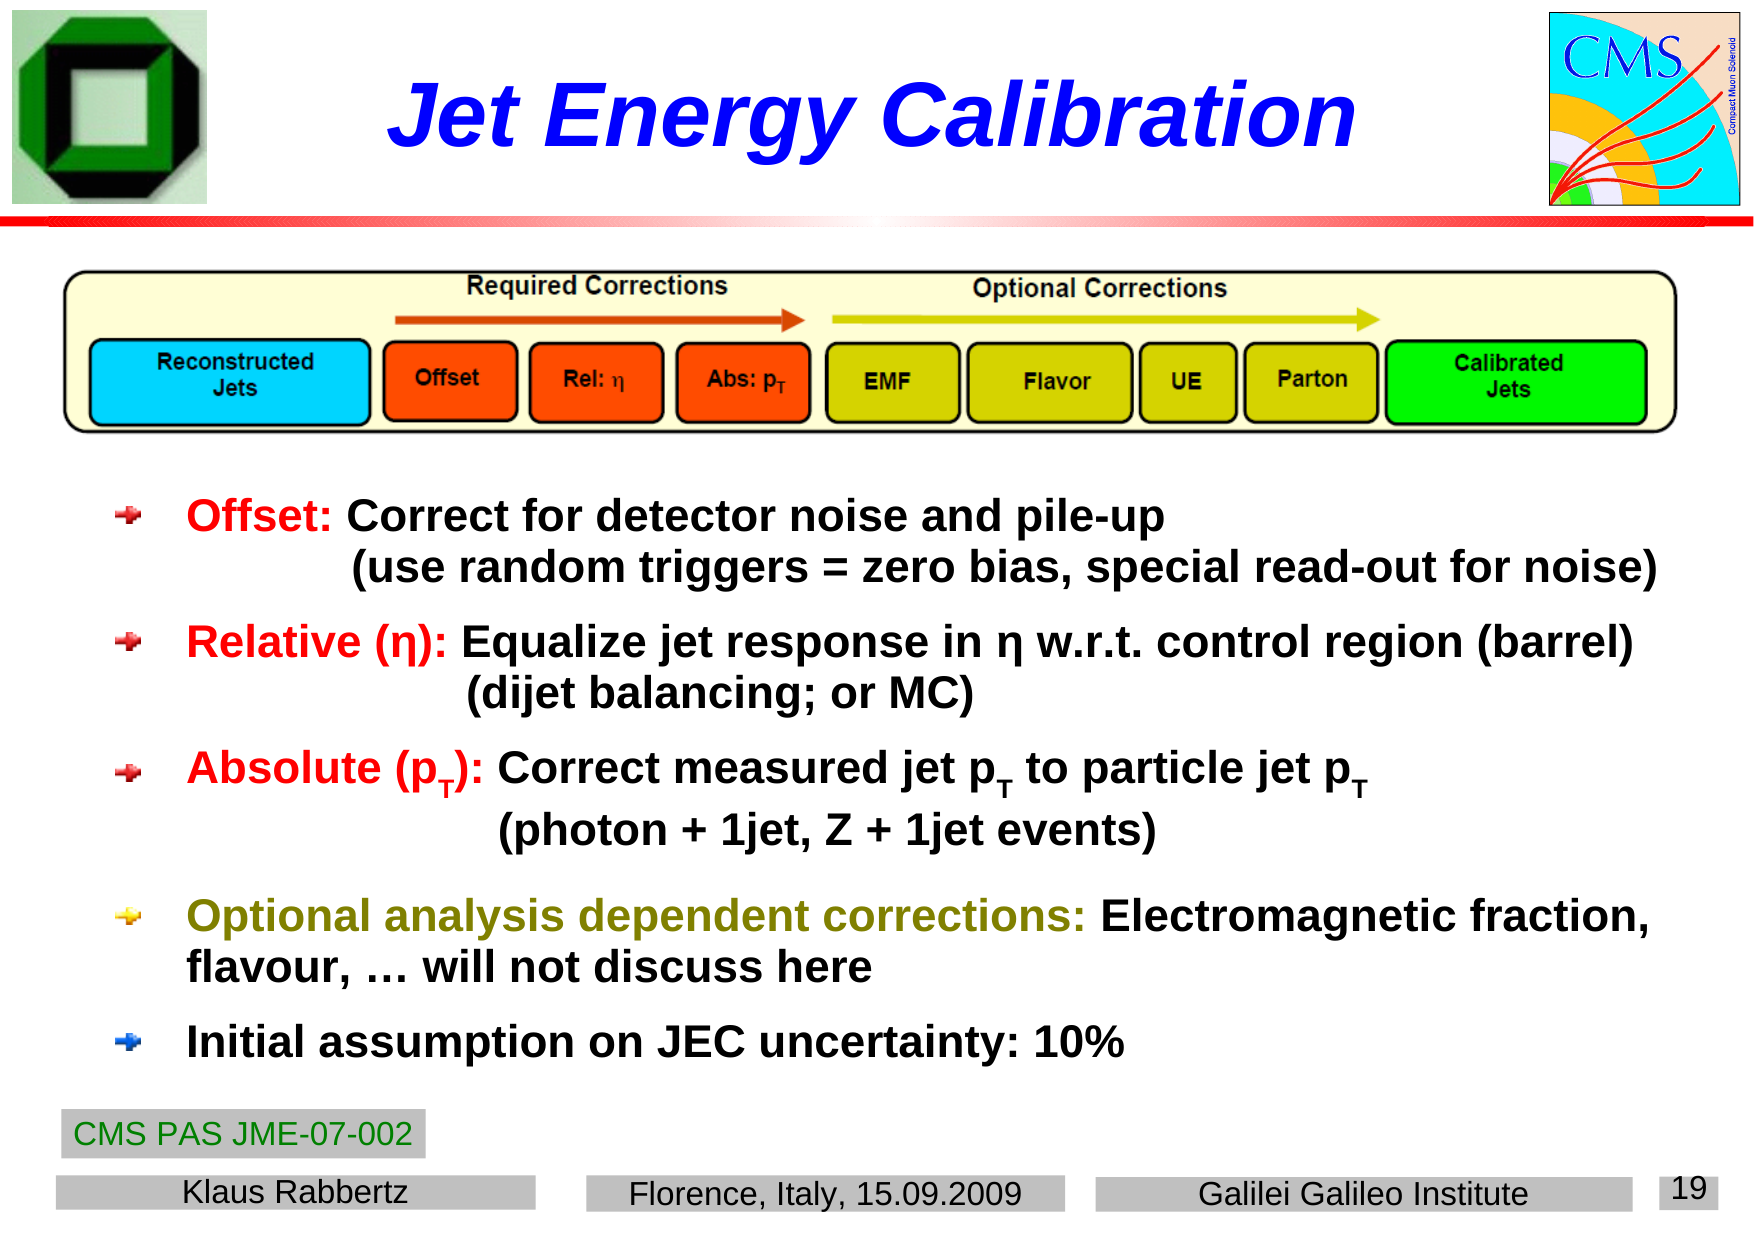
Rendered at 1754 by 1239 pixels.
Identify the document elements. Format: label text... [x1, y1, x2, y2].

picture [12, 10, 207, 204]
picture [1548, 11, 1741, 206]
text_box CMS PAS JME-07-002 [61, 1109, 426, 1159]
list Offset: Correct for detector noise and pile-up (use random triggers = zero bias, special read-out for noise) Relative (η): Equalize jet response in η w.r.t. control region (barrel) (dijet balancing; or MC) Absolute (pT): Correct measured jet pT to particle jet pT (photon + 1jet, Z + 1jet events) Optional analysis dependent corrections: Electromagnetic fraction, flavour, … will not discuss here Initial assumption on JEC uncertainty: 10% [56, 489, 1662, 1077]
picture [61, 267, 1680, 437]
title Jet Energy Calibration [220, 22, 1525, 207]
